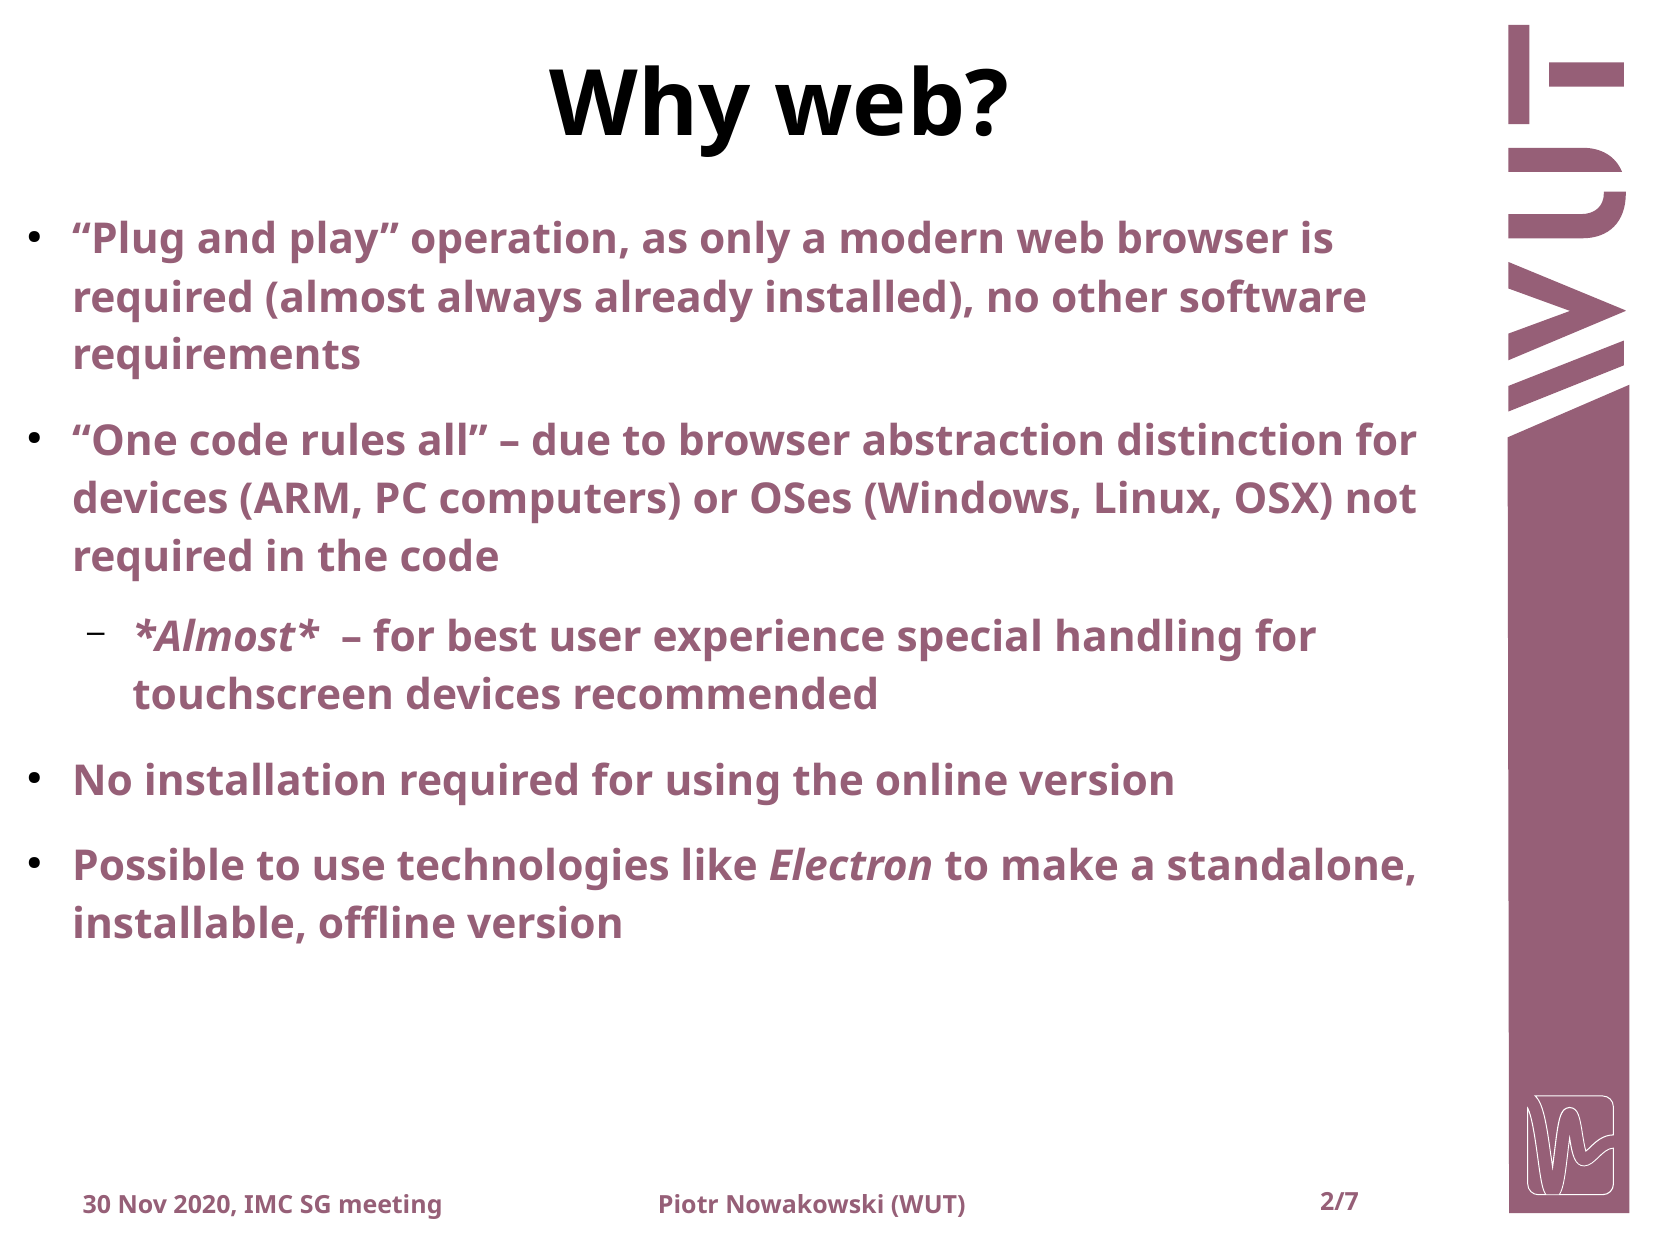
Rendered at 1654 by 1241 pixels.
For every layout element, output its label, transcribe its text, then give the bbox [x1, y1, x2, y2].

title Why web? [82, 0, 1477, 211]
list “Plug and play” operation, as only a modern web browser is required (almost always already installed), no other software requirements “One code rules all” – due to browser abstraction distinction for devices (ARM, PC computers) or OSes (Windows, Linux, OSX) not required in the code *Almost* – for best user experience special handling for touchscreen devices recommended No installation required for using the online version Possible to use technologies like Electron to make a standalone, installable, offline version [11, 64, 1426, 958]
